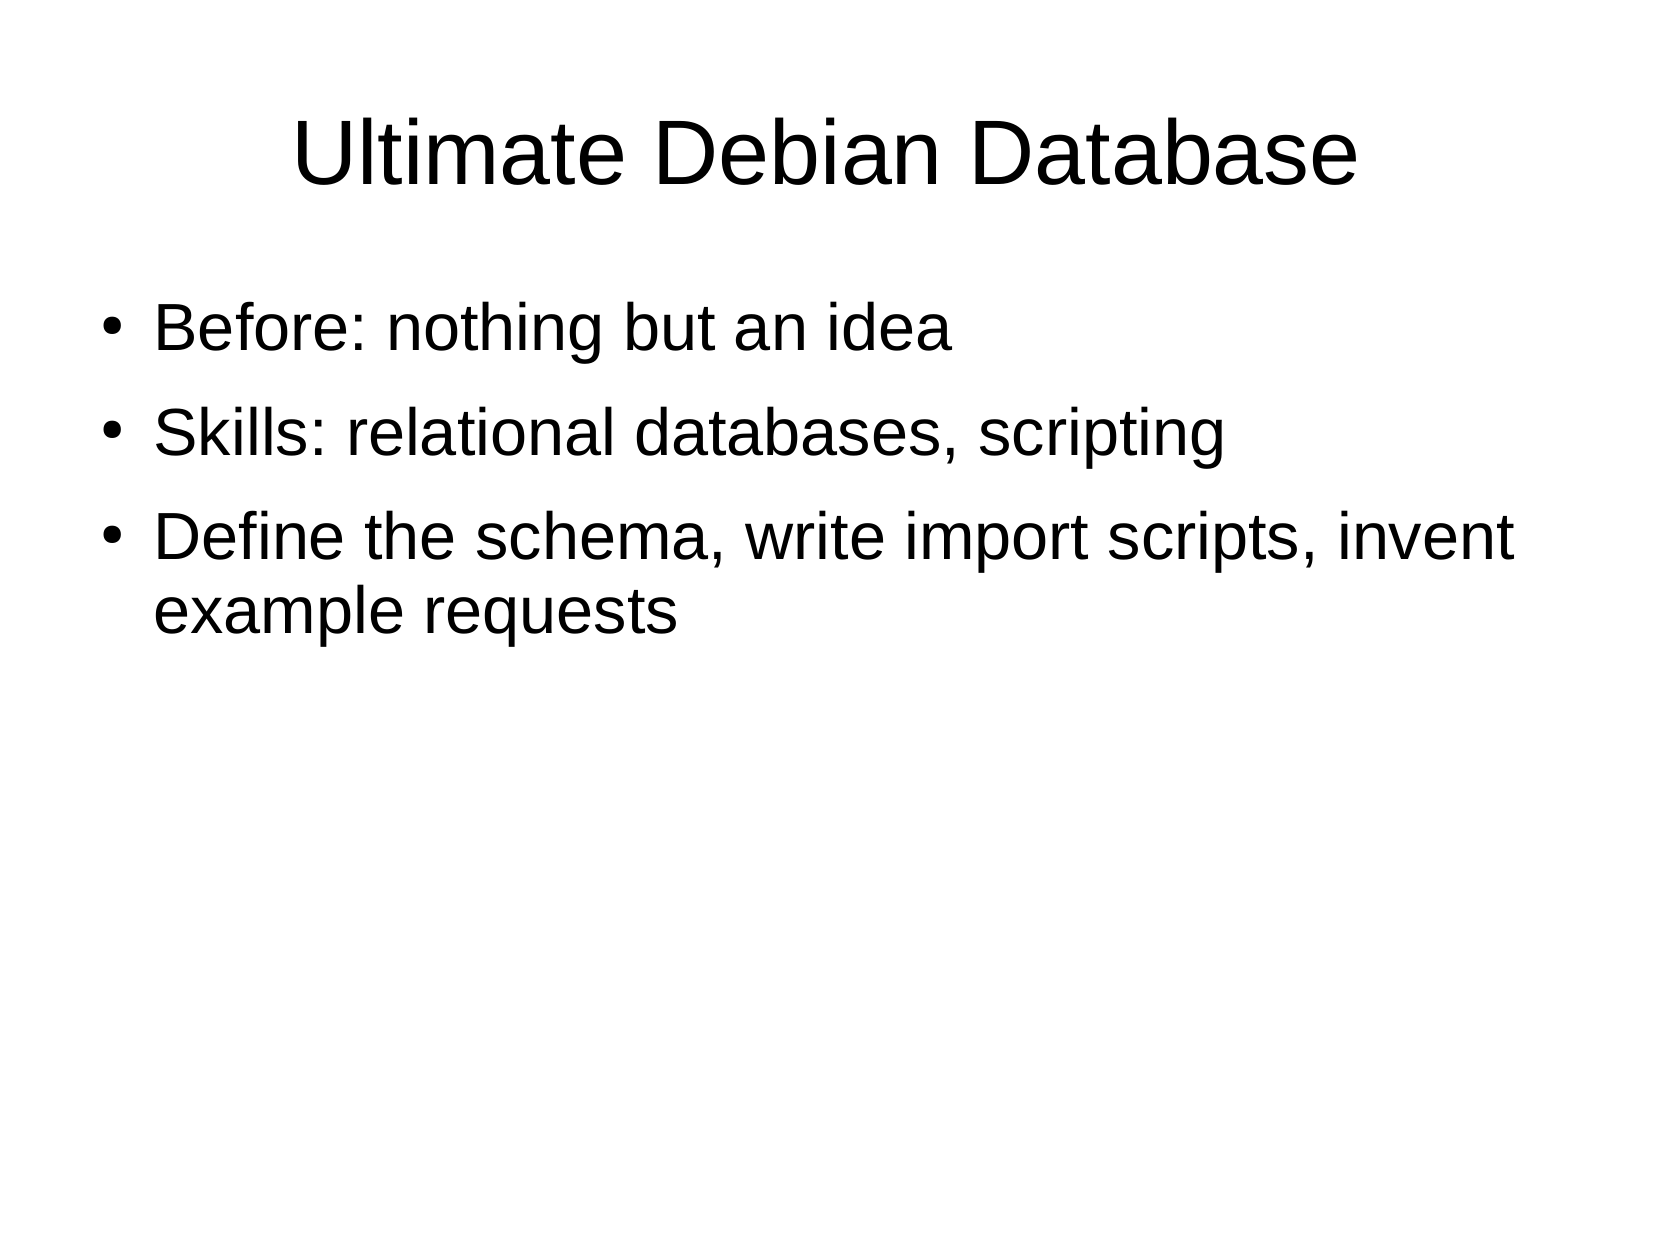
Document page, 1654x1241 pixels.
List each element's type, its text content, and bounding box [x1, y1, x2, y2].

list Before: nothing but an idea Skills: relational databases, scripting Define the schema, write import scripts, invent example requests [82, 290, 1571, 1109]
title Ultimate Debian Database [82, 49, 1571, 257]
